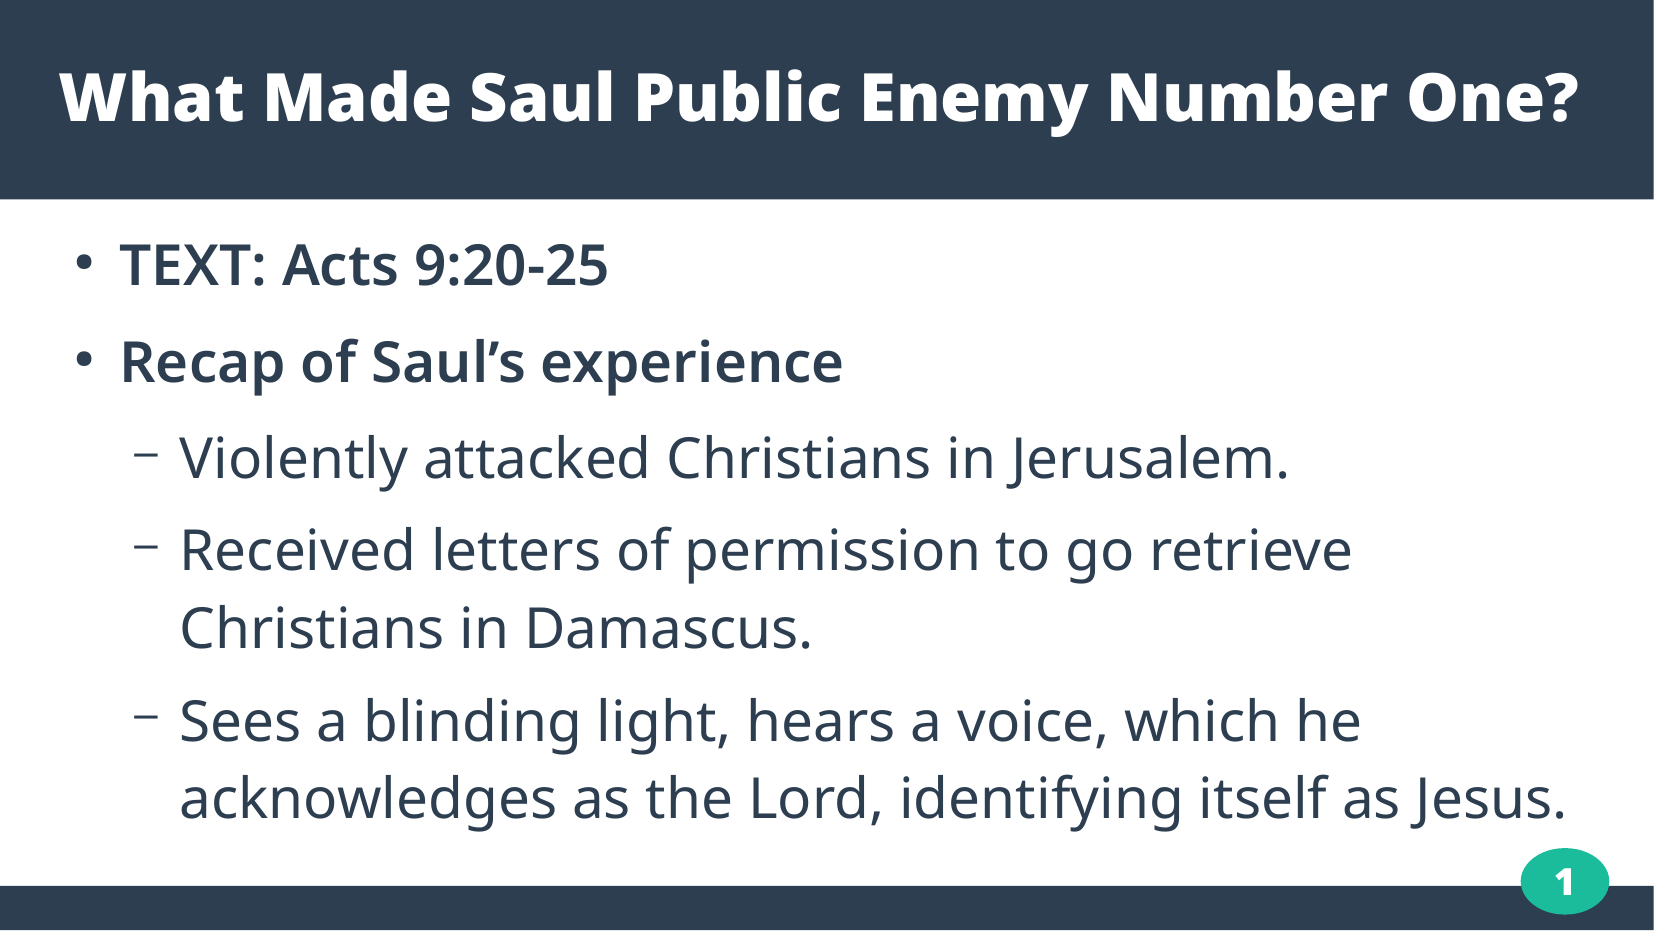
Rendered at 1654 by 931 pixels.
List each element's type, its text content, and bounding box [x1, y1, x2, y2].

title What Made Saul Public Enemy Number One? [59, 37, 1595, 155]
list TEXT: Acts 9:20-25 Recap of Saul’s experience Violently attacked Christians in Jerusalem. Received letters of permission to go retrieve Christians in Damascus. Sees a blinding light, hears a voice, which he acknowledges as the Lord, identifying itself as Jesus. [59, 225, 1595, 886]
